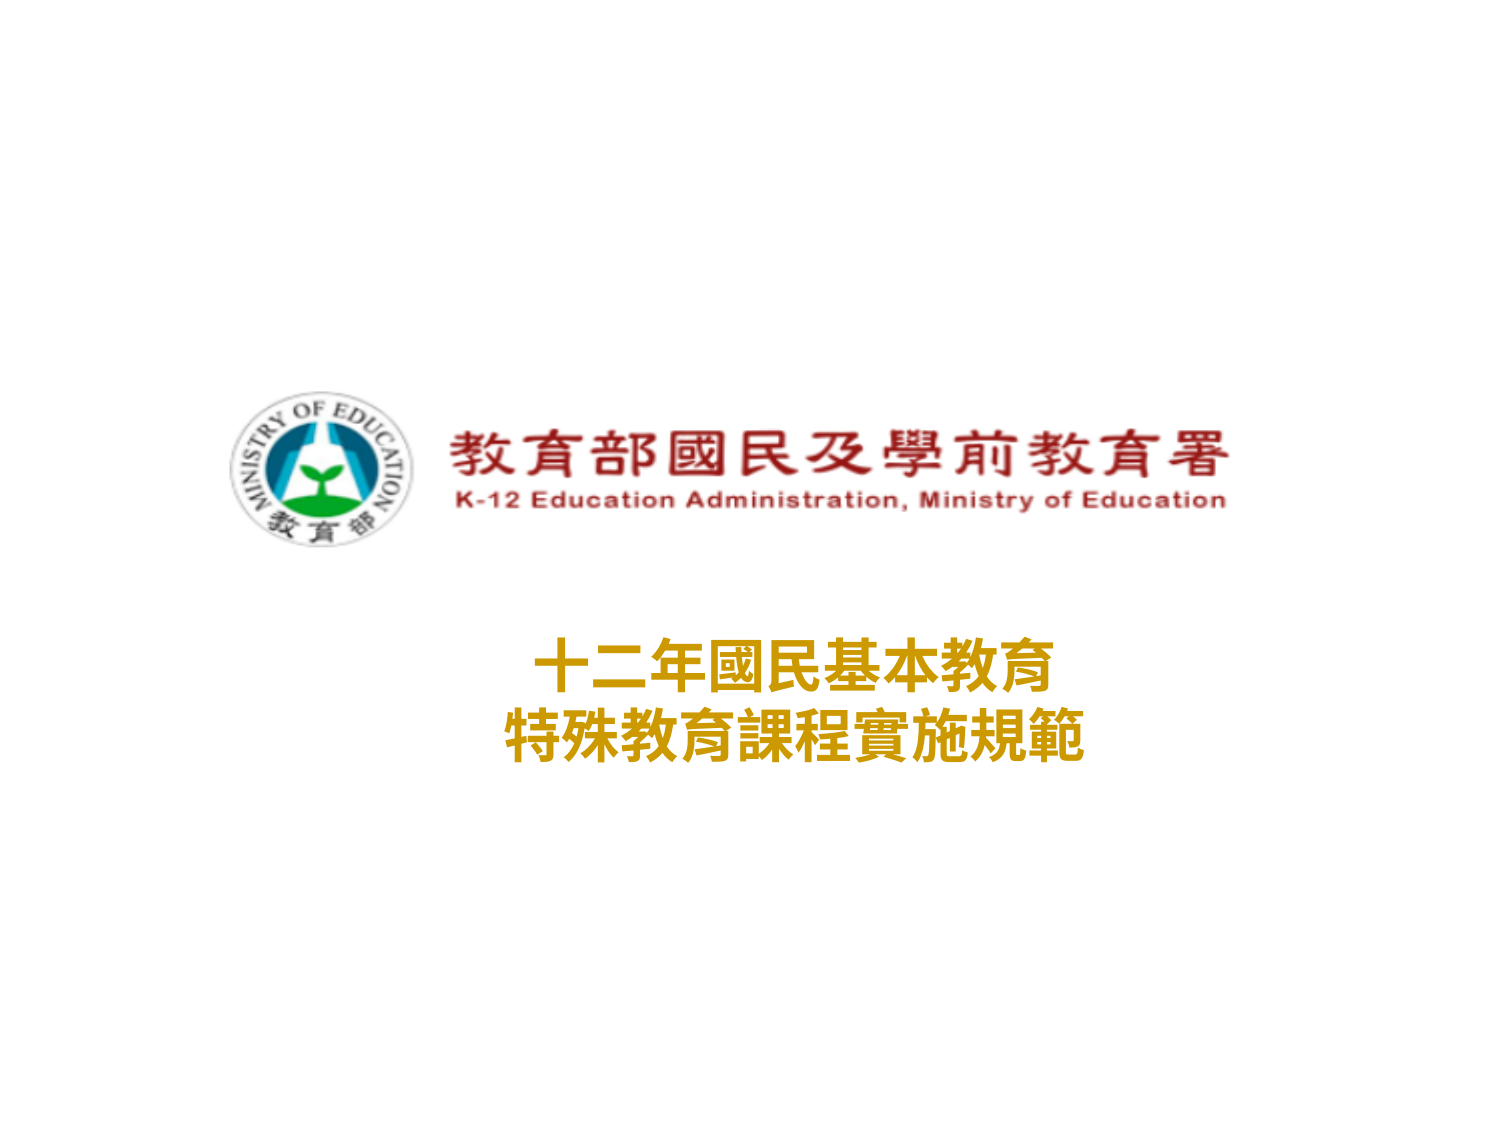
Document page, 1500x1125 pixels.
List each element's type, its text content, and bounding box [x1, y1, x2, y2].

text_box 十二年國民基本教育 特殊教育課程實施規範 [395, 621, 1194, 777]
picture [194, 385, 1282, 556]
